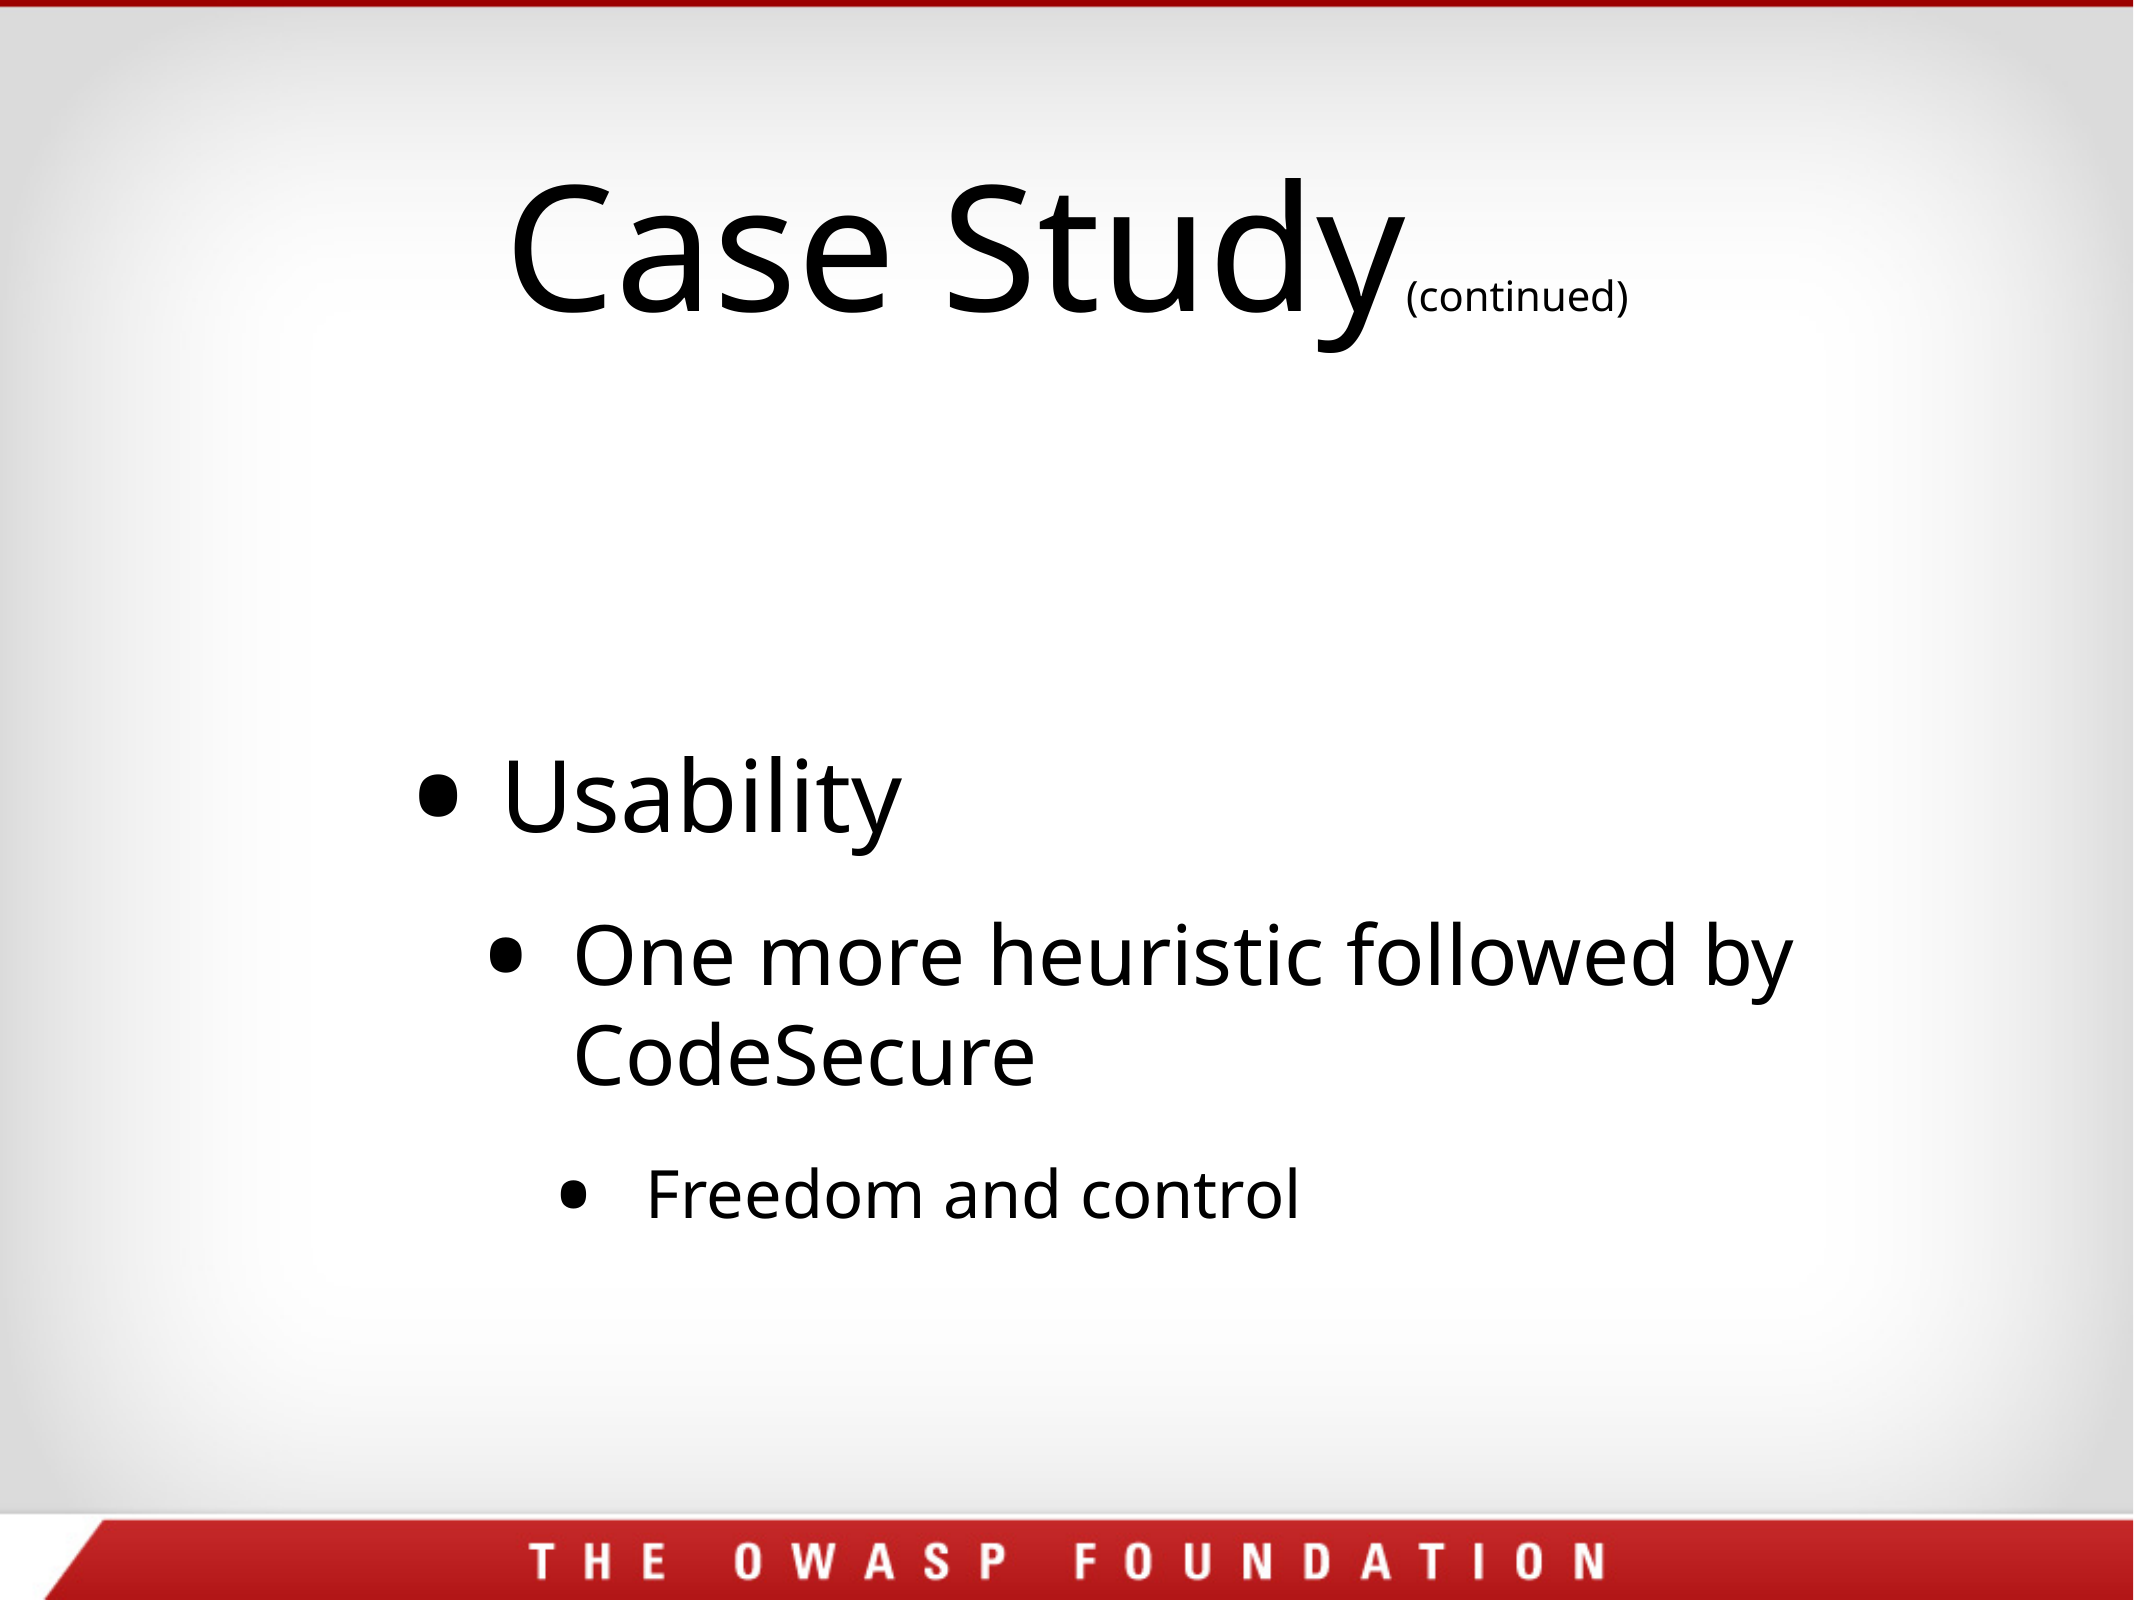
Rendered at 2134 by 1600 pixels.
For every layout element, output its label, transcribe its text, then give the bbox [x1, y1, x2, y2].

title Case Study(continued) [208, 22, 1925, 454]
list Usability One more heuristic followed by CodeSecure Freedom and control [208, 454, 1925, 1510]
picture [0, 0, 2134, 1600]
